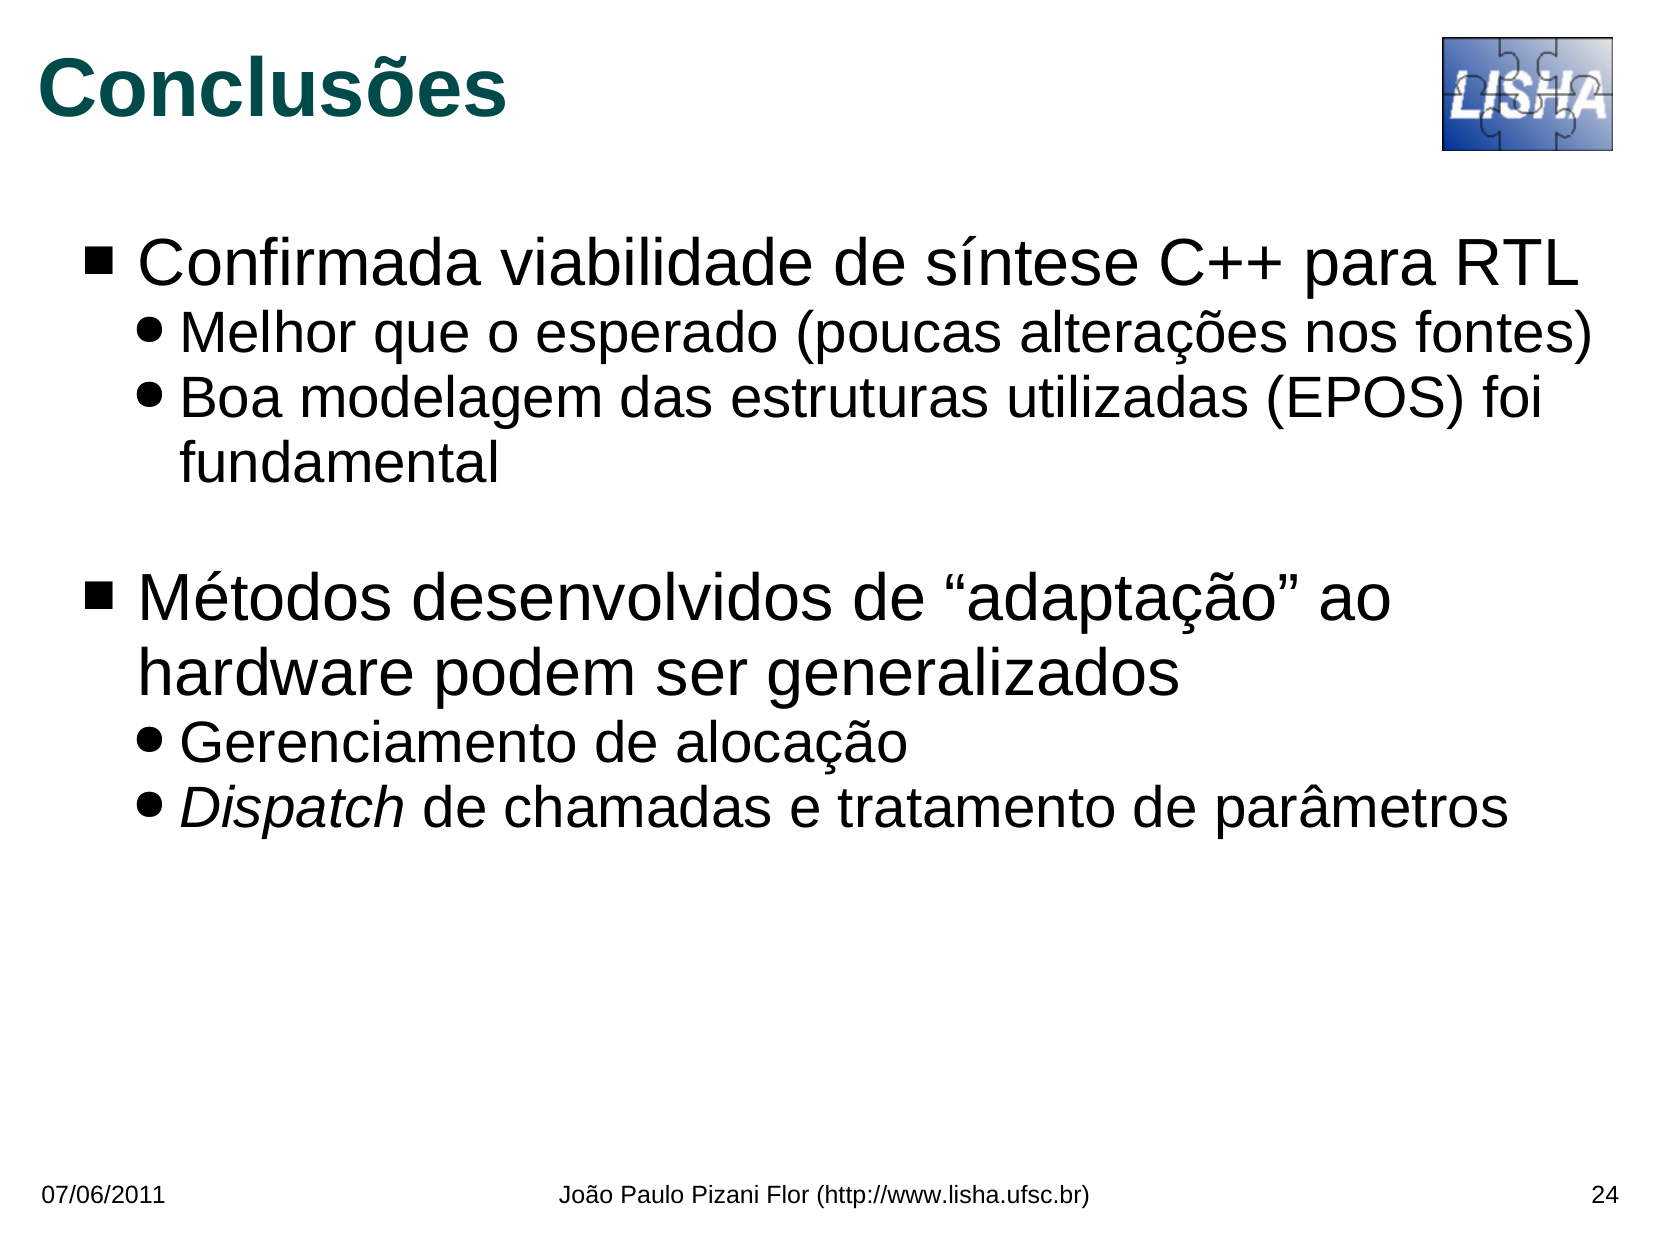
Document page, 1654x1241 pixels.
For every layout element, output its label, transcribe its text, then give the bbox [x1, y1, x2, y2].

picture [1442, 37, 1613, 151]
list Confirmada viabilidade de síntese C++ para RTL Melhor que o esperado (poucas alterações nos fontes) Boa modelagem das estruturas utilizadas (EPOS) foi fundamental Métodos desenvolvidos de “adaptação” ao hardware podem ser generalizados Gerenciamento de alocação Dispatch de chamadas e tratamento de parâmetros [37, 225, 1613, 1163]
title Conclusões [37, 37, 1426, 151]
